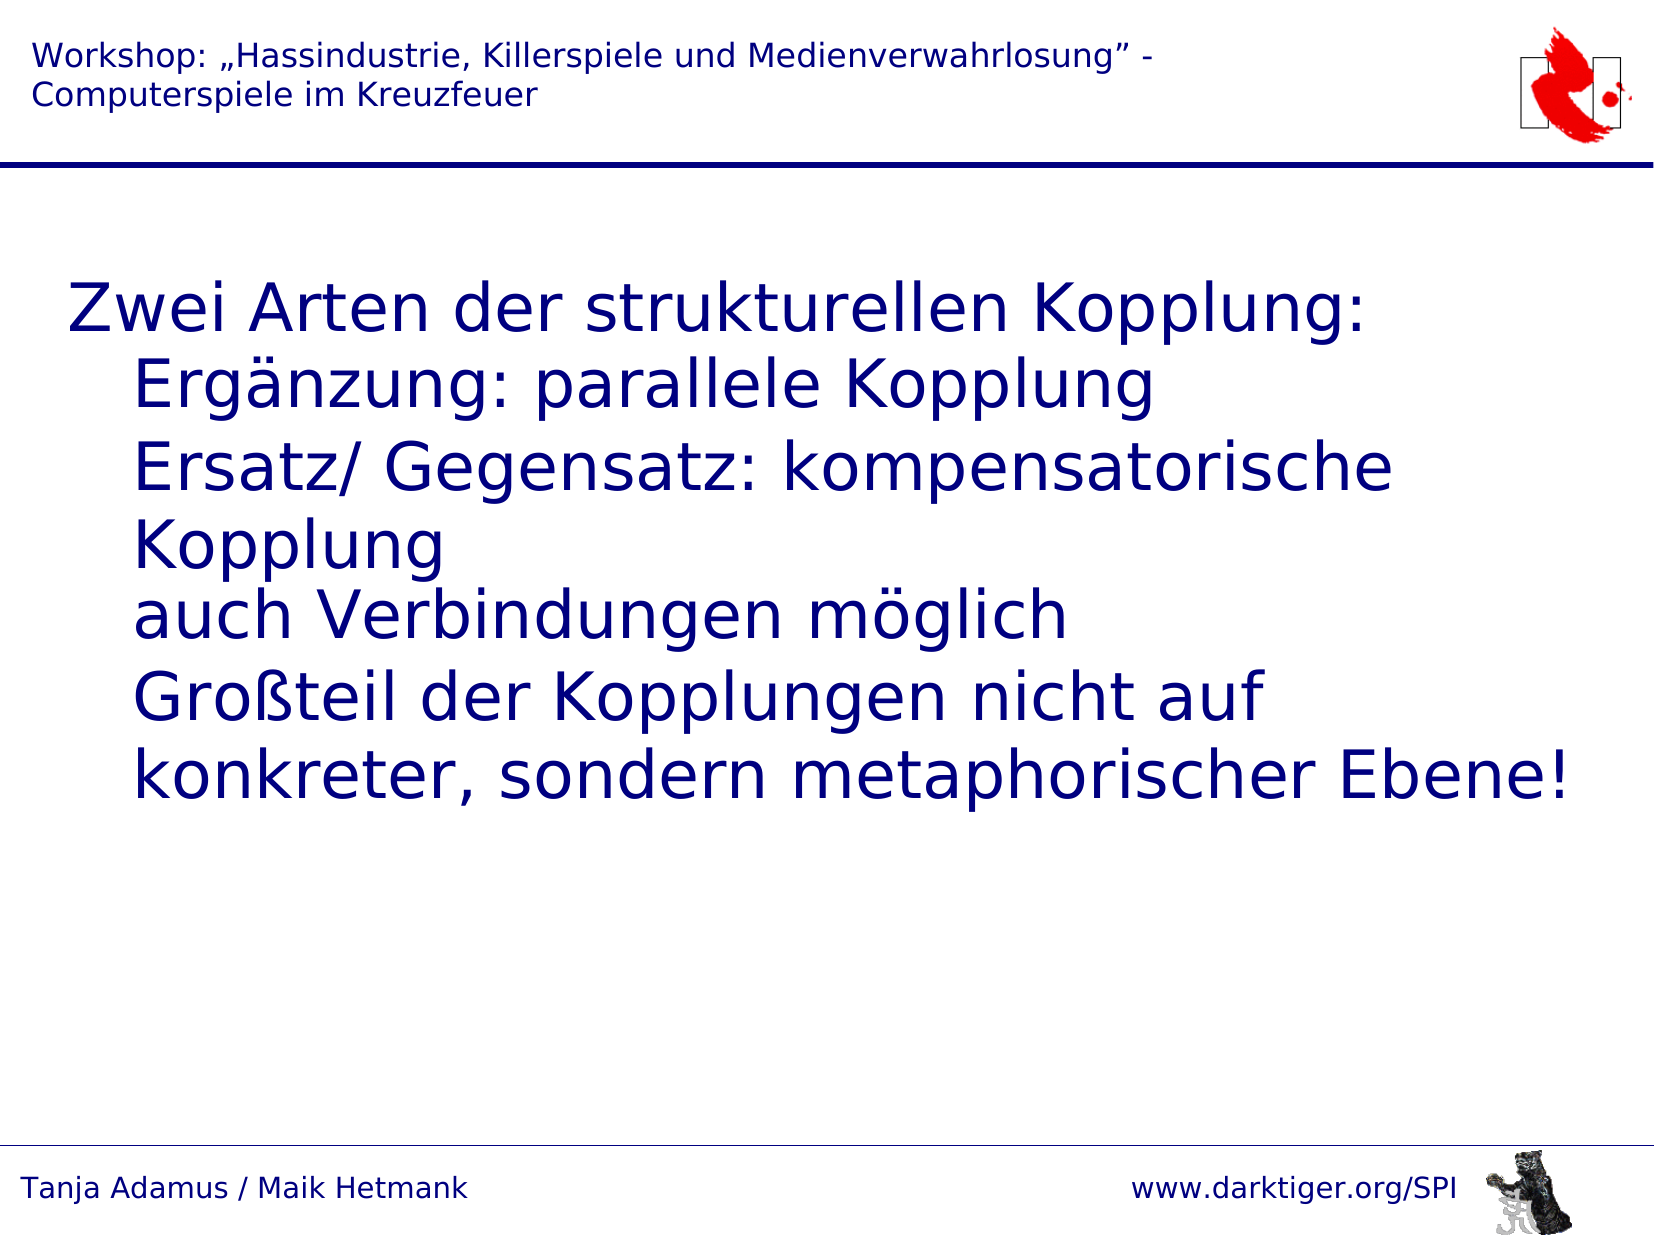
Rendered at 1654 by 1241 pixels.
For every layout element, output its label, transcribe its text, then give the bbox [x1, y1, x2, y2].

text_box Ersatz/ Gegensatz: kompensatorische Kopplung [118, 421, 1595, 568]
text_box Zwei Arten der strukturellen Kopplung: [53, 261, 1565, 355]
text_box Großteil der Kopplungen nicht auf konkreter, sondern metaphorischer Ebene! [118, 651, 1595, 822]
text_box auch Verbindungen möglich [118, 568, 1595, 651]
text_box Workshop: „Hassindustrie, Killerspiele und Medienverwahrlosung” - Computerspiele im Kreuzfeuer [16, 29, 1418, 178]
picture [1486, 1150, 1572, 1235]
text_box Ergänzung: parallele Kopplung [118, 338, 1595, 421]
picture [1503, 16, 1632, 148]
